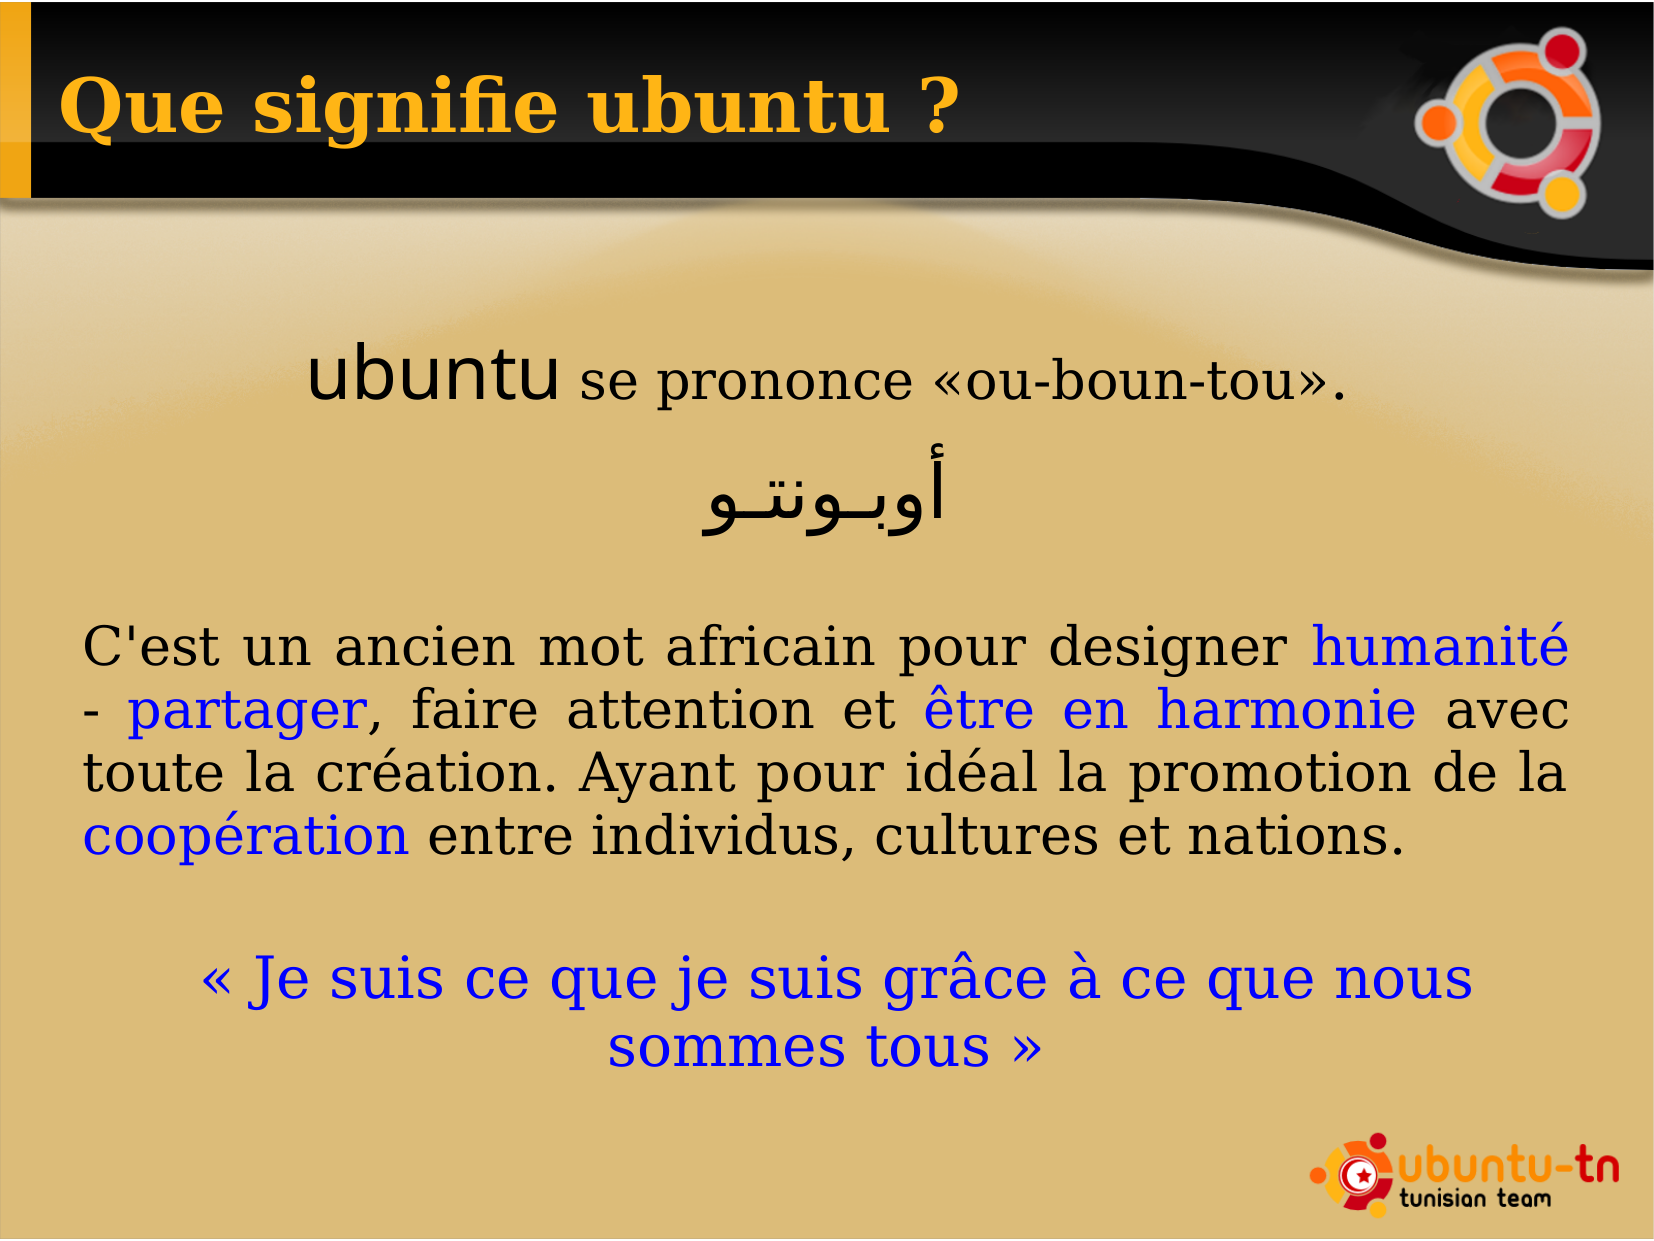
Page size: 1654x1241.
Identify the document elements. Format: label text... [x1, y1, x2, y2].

subtitle ubuntu se prononce «ou-boun-tou». أوبـونتـو C'est un ancien mot africain pour designer humanité - partager, faire attention et être en harmonie avec toute la création. Ayant pour idéal la promotion de la coopération entre individus, cultures et nations. « Je suis ce que je suis grâce à ce que nous sommes tous » [82, 297, 1571, 1102]
title Que signifie ubuntu ? [59, 2, 1447, 210]
picture [0, 0, 1654, 1241]
